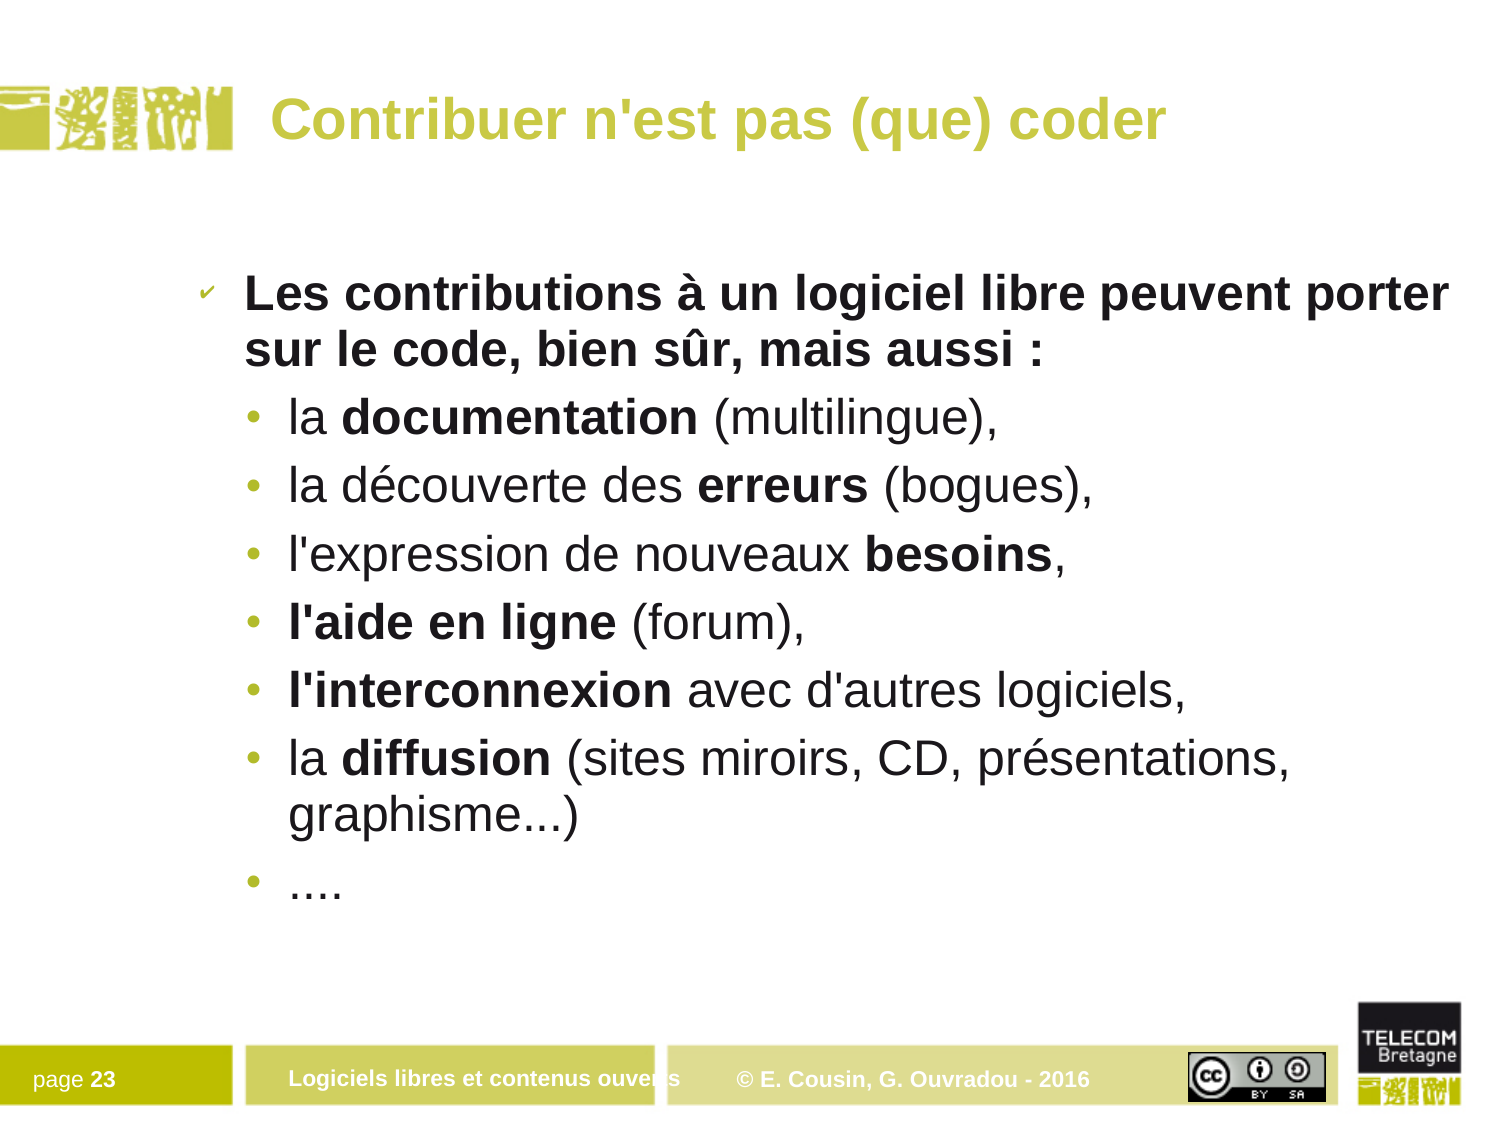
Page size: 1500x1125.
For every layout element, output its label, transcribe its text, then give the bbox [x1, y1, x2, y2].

picture [0, 0, 1500, 1125]
title Contribuer n'est pas (que) coder [270, 48, 1459, 191]
list Les contributions à un logiciel libre peuvent porter sur le code, bien sûr, mais aussi : la documentation (multilingue), la découverte des erreurs (bogues), l'expression de nouveaux besoins, l'aide en ligne (forum), l'interconnexion avec d'autres logiciels, la diffusion (sites miroirs, CD, présentations, graphisme...) .... [200, 265, 1459, 1002]
